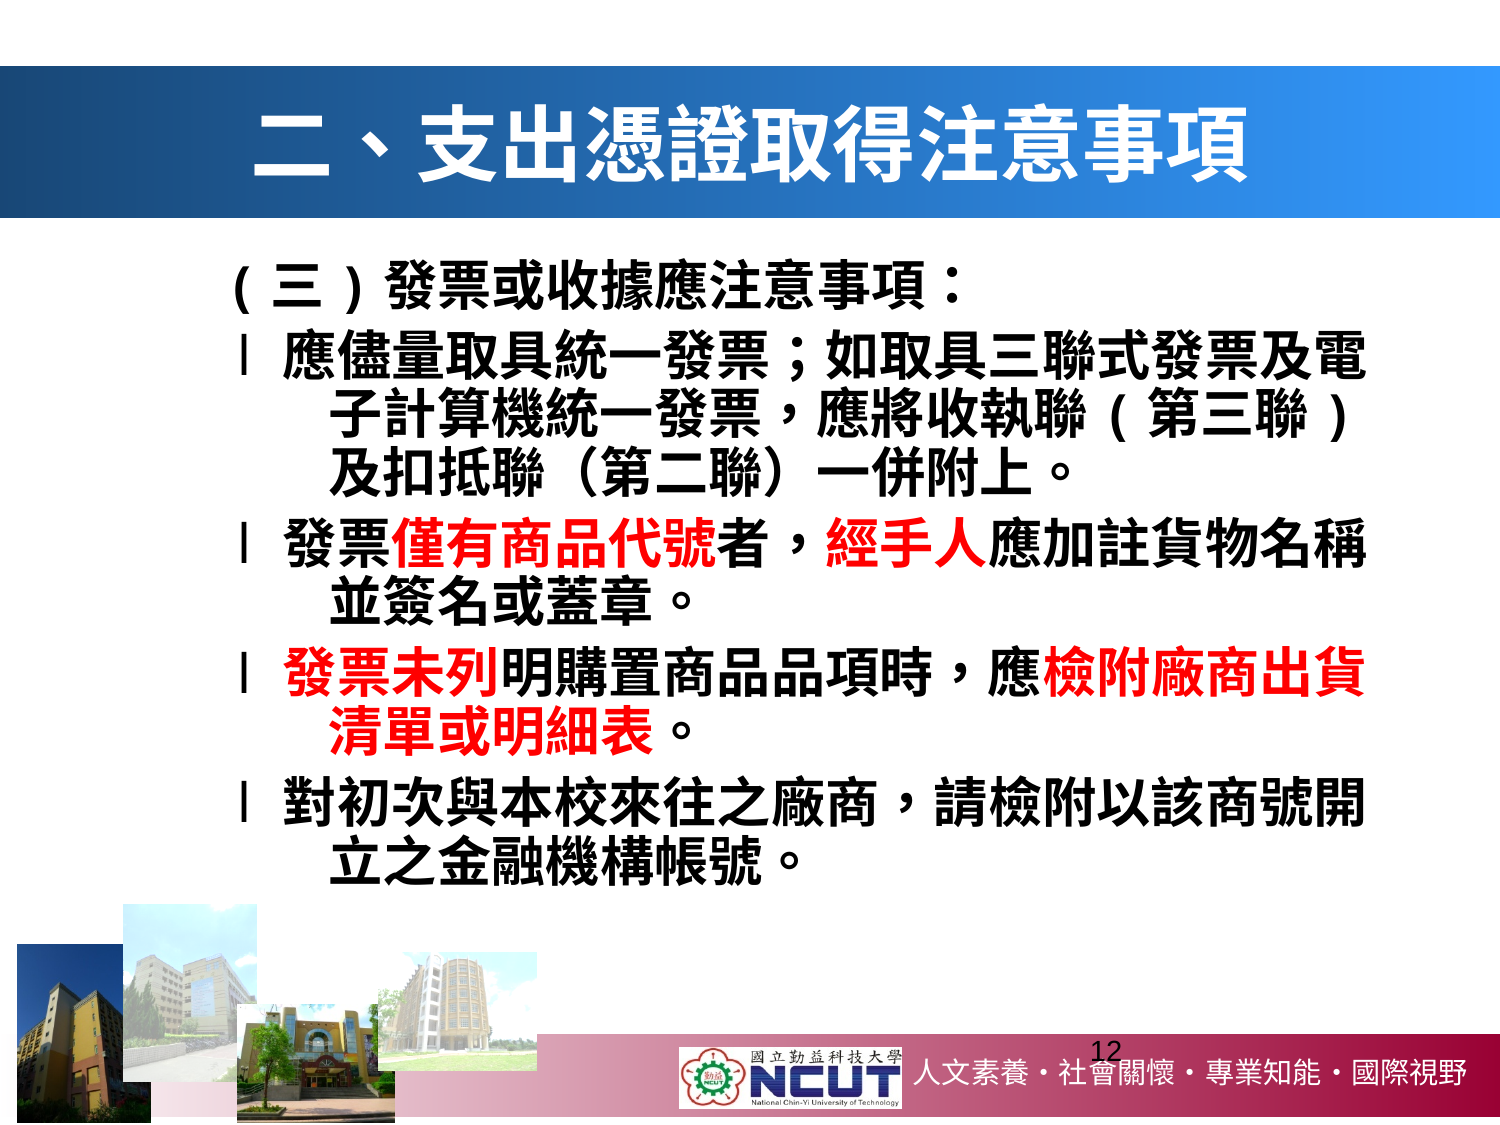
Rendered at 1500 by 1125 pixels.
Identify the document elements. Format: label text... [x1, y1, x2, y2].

text_box [1074, 1024, 1426, 1103]
list (三)發票或收據應注意事項： 應儘量取具統一發票；如取具三聯式發票及電子計算機統一發票，應將收執聯(第三聯)及扣抵聯（第二聯）一併附上。 發票僅有商品代號者，經手人應加註貨物名稱並簽名或蓋章。 發票未列明購置商品品項時，應檢附廠商出貨清單或明細表。 對初次與本校來往之廠商，請檢附以該商號開立之金融機構帳號。 [76, 243, 1427, 1010]
title 二、支出憑證取得注意事項 [0, 66, 1500, 218]
